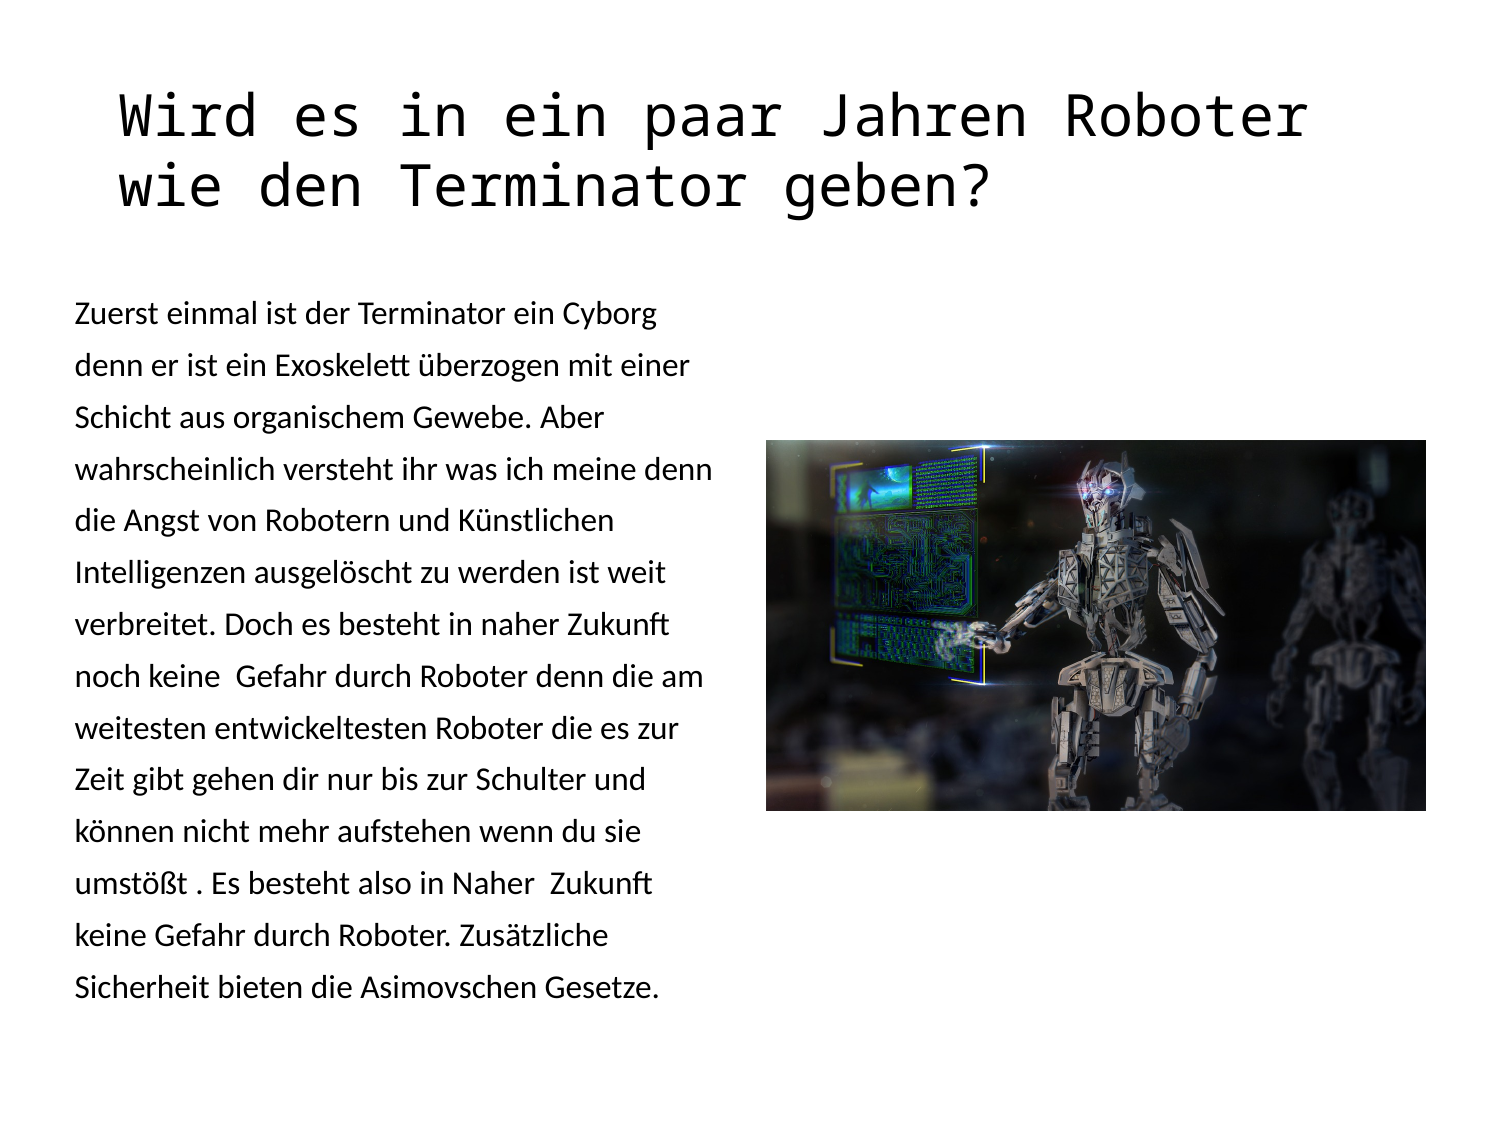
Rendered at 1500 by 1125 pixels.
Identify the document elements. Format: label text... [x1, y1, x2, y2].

list Zuerst einmal ist der Terminator ein Cyborg denn er ist ein Exoskelett überzogen mit einer Schicht aus organischem Gewebe. Aber wahrscheinlich versteht ihr was ich meine denn die Angst von Robotern und Künstlichen Intelligenzen ausgelöscht zu werden ist weit verbreitet. Doch es besteht in naher Zukunft noch keine Gefahr durch Roboter denn die am weitesten entwickeltesten Roboter die es zur Zeit gibt gehen dir nur bis zur Schulter und können nicht mehr aufstehen wenn du sie umstößt . Es besteht also in Naher Zukunft keine Gefahr durch Roboter. Zusätzliche Sicherheit bieten die Asimovschen Gesetze. [74, 279, 734, 1048]
picture [766, 440, 1426, 811]
title Wird es in ein paar Jahren Roboter wie den Terminator geben? [118, 59, 1394, 237]
